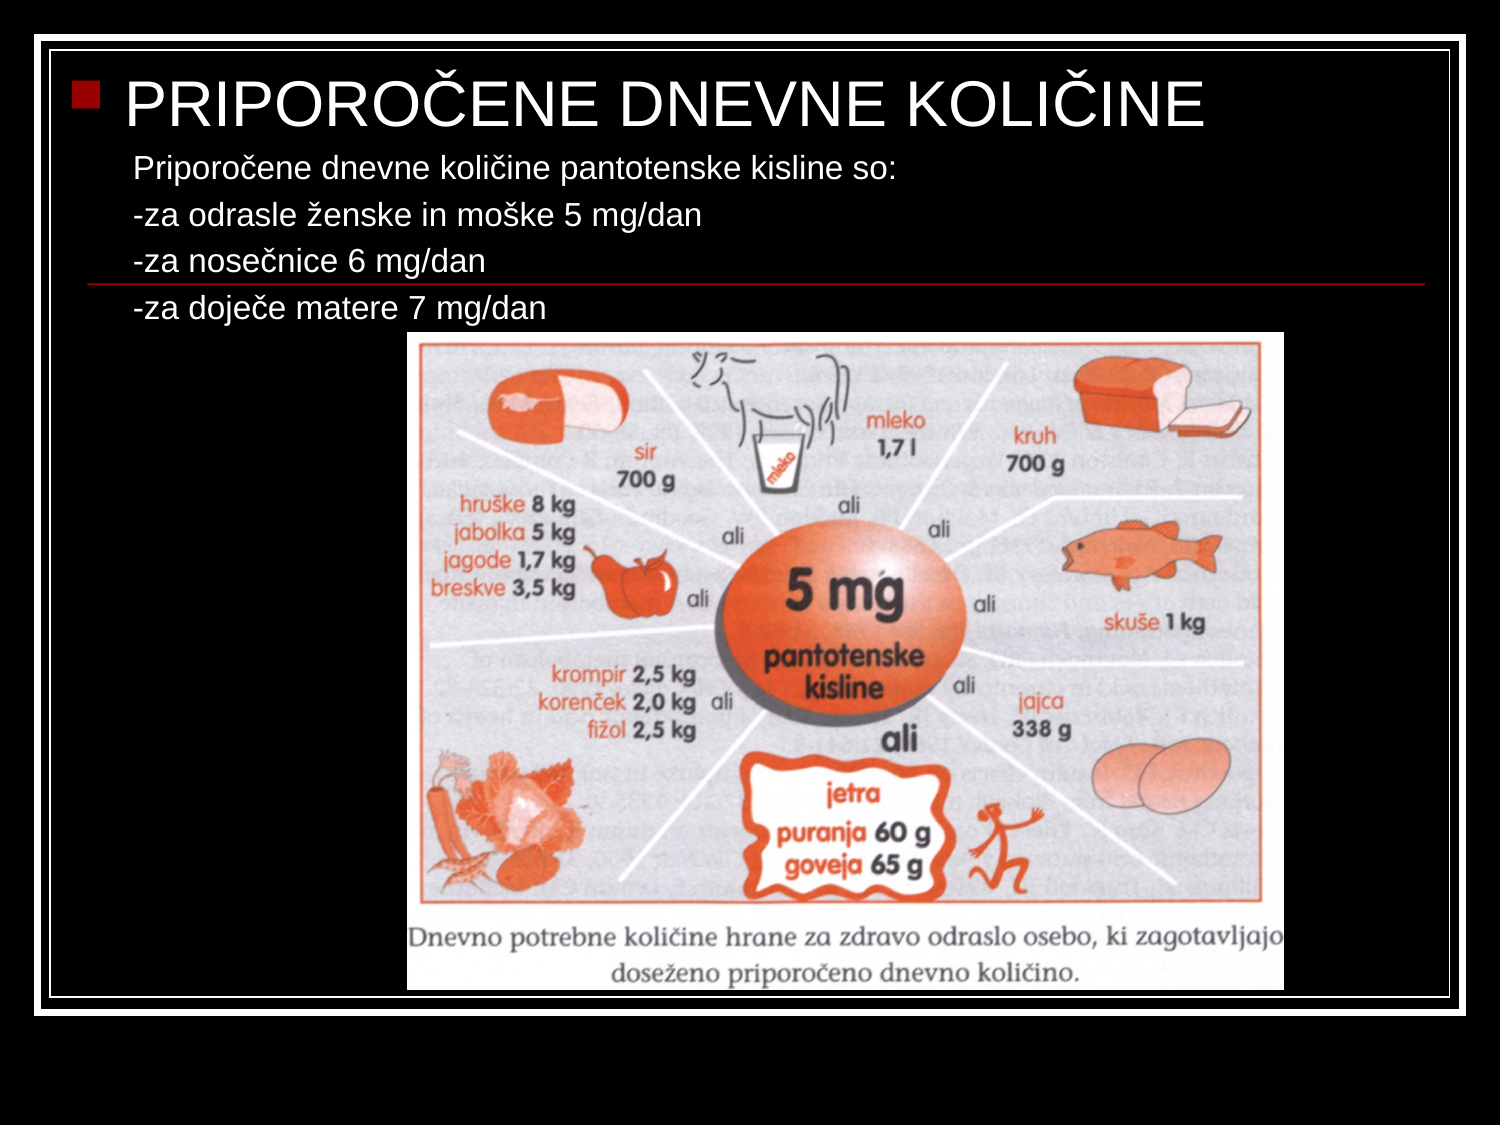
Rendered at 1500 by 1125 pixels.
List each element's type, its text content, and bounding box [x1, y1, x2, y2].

picture [407, 332, 1284, 990]
list PRIPOROČENE DNEVNE KOLIČINE Priporočene dnevne količine pantotenske kisline so: -za odrasle ženske in moške 5 mg/dan -za nosečnice 6 mg/dan -za doječe matere 7 mg/dan [53, 54, 1447, 963]
